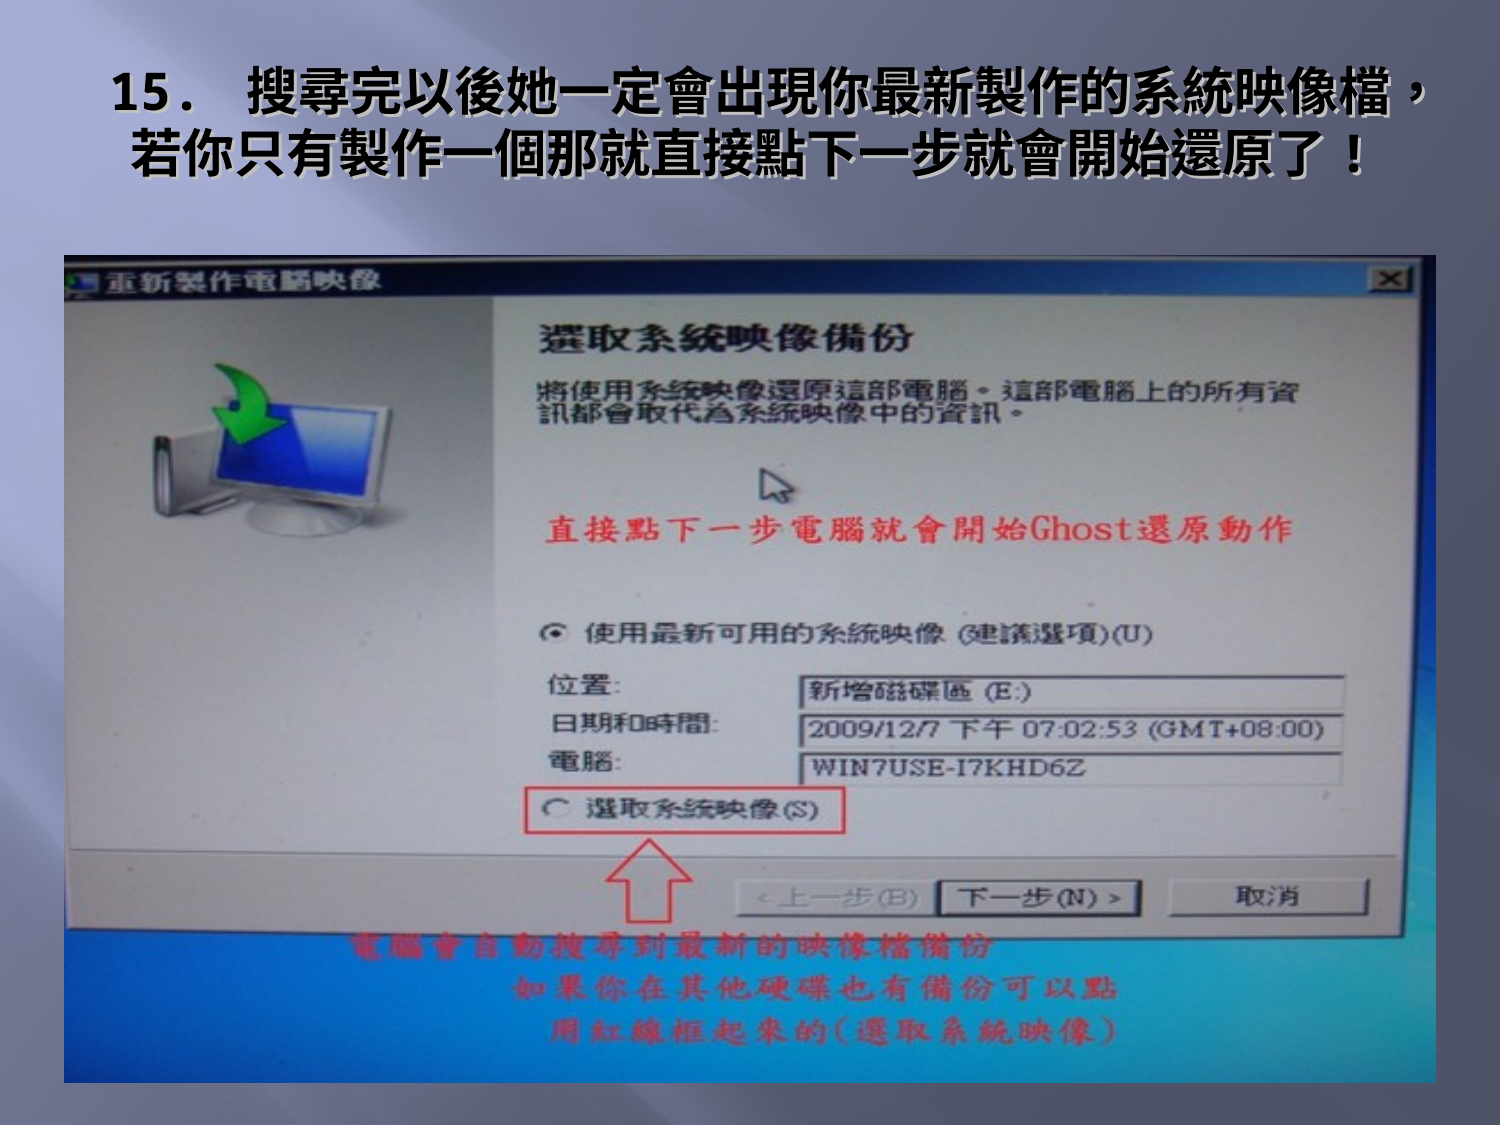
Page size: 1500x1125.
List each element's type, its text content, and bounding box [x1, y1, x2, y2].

title 15. 搜尋完以後她一定會出現你最新製作的系統映像檔，若你只有製作一個那就直接點下一步就會開始還原了! [75, 45, 1426, 197]
picture [64, 255, 1436, 1083]
